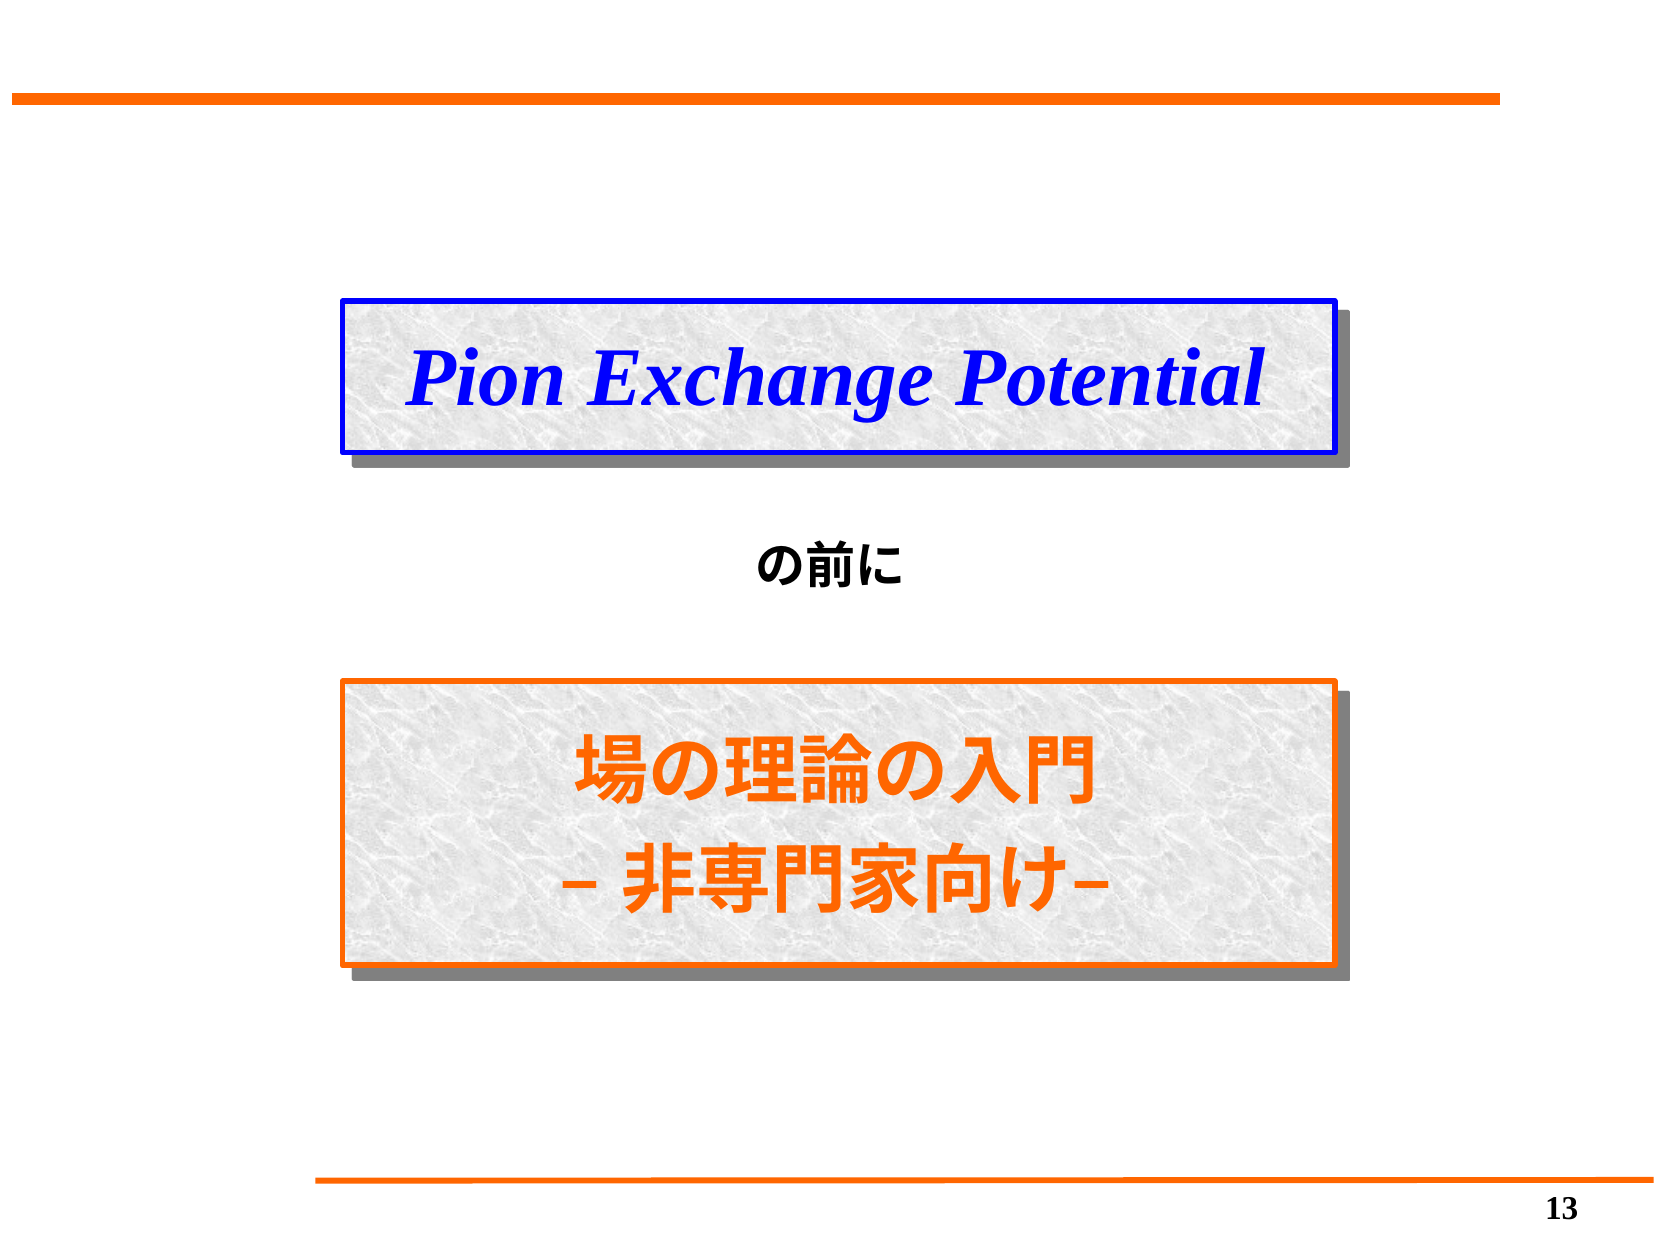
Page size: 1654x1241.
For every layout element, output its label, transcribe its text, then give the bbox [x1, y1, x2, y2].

text_box の前に [755, 525, 945, 576]
text_box 場の理論の入門 –非専門家向け– [342, 681, 1335, 966]
text_box Pion Exchange Potential [342, 301, 1335, 453]
